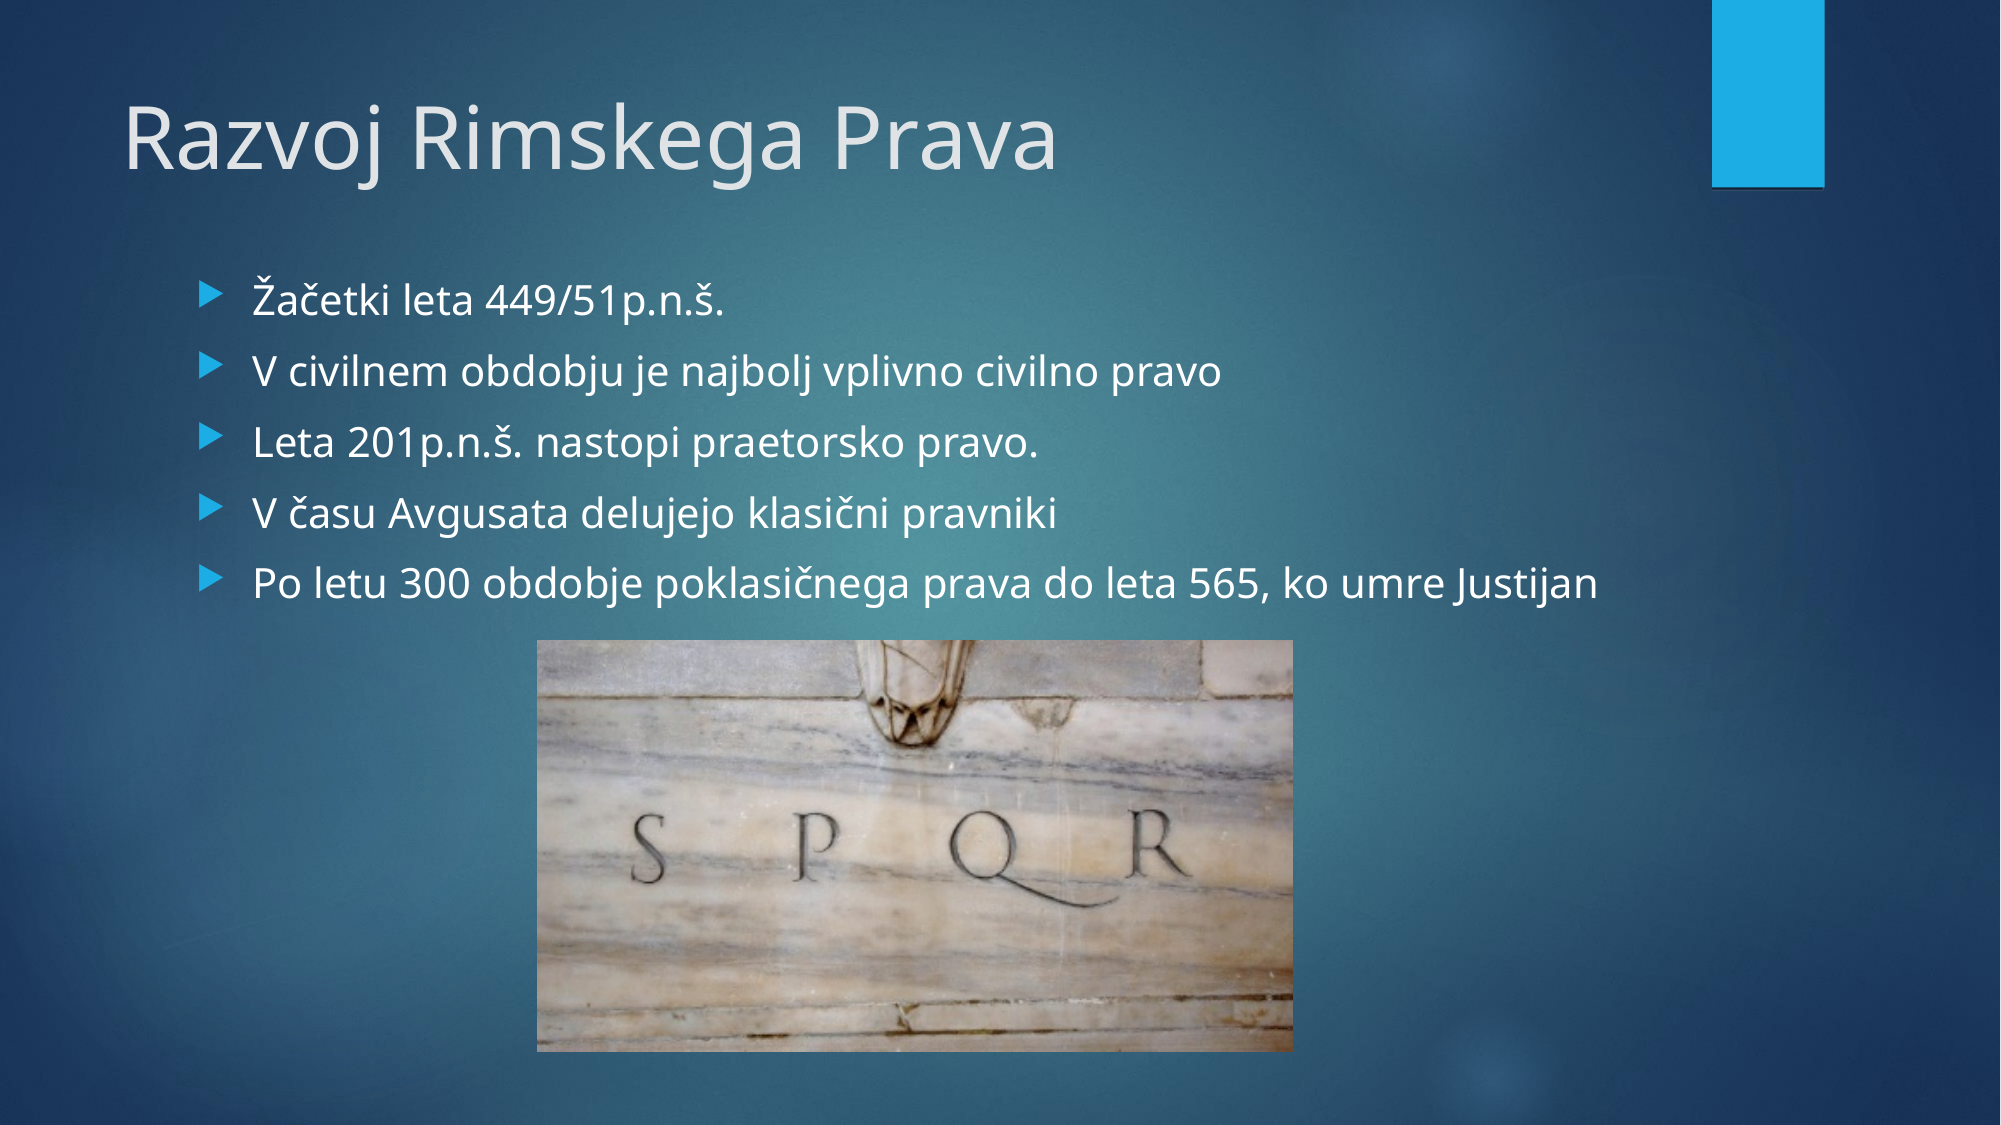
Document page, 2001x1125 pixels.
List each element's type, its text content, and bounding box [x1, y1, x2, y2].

picture [0, 0, 2001, 1125]
list Žačetki leta 449/51p.n.š. V civilnem obdobju je najbolj vplivno civilno pravo Leta 201p.n.š. nastopi praetorsko pravo. V času Avgusata delujejo klasični pravniki Po letu 300 obdobje poklasičnega prava do leta 565, ko umre Justijan [181, 266, 1649, 955]
title Razvoj Rimskega Prava [106, 74, 1649, 304]
